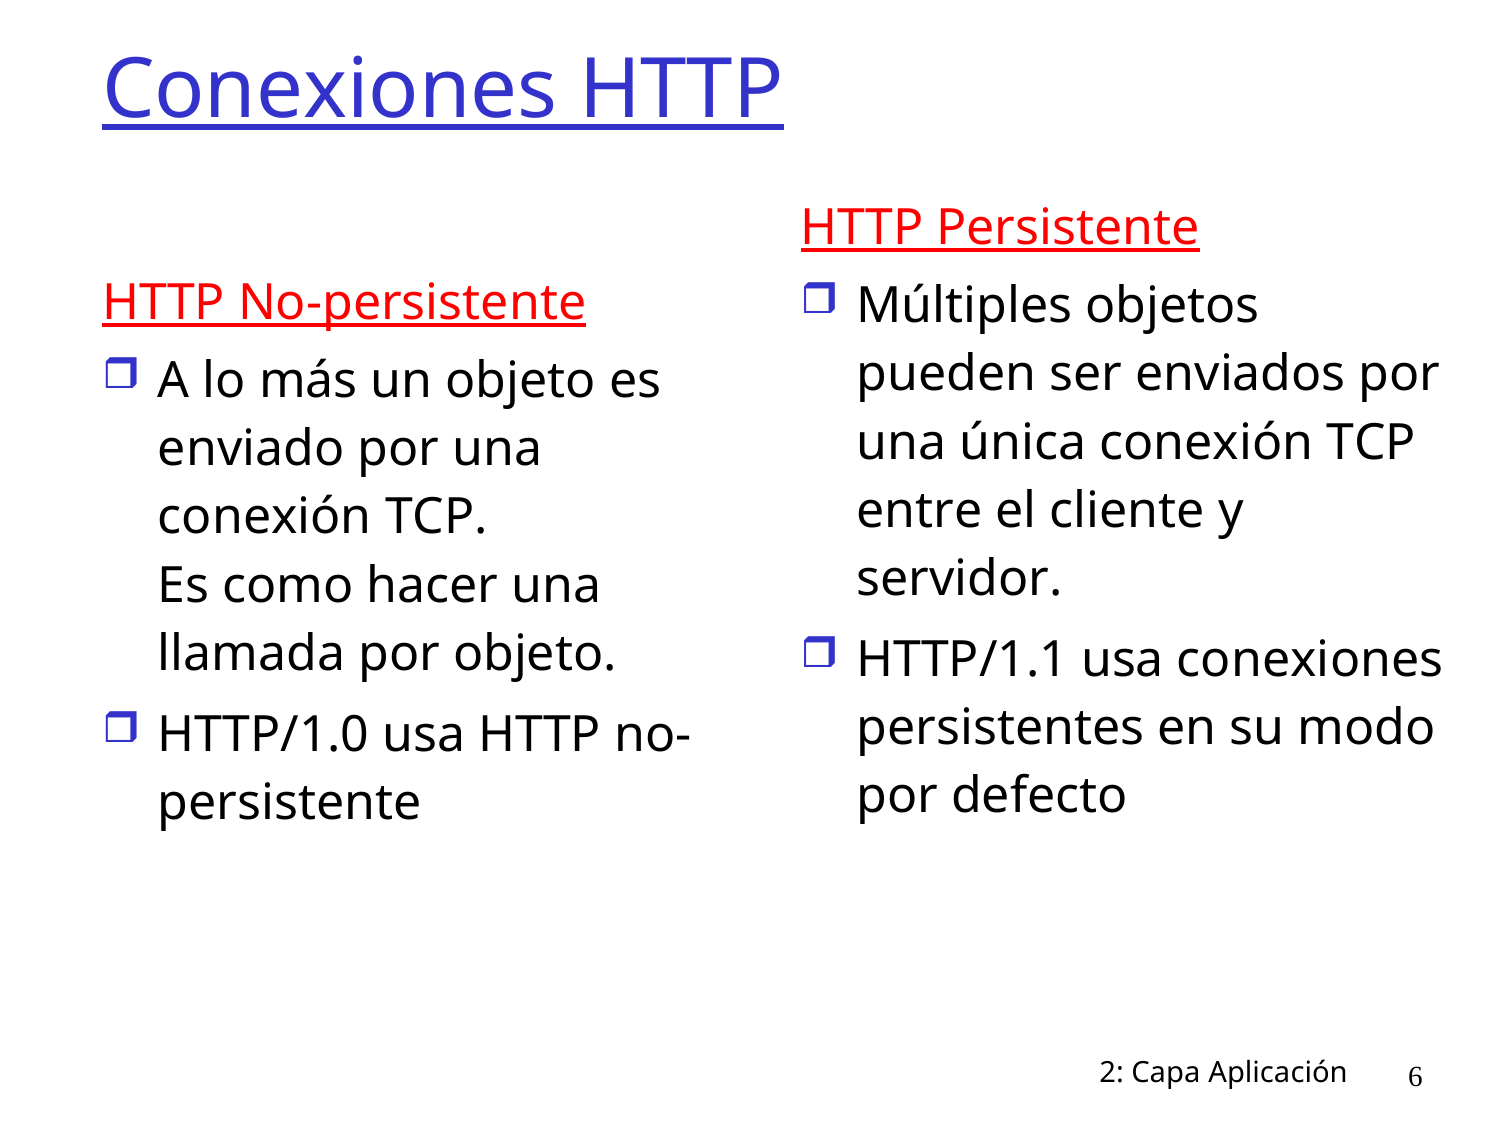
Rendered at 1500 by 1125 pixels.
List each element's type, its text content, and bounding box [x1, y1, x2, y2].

title Conexiones HTTP [87, 15, 1463, 158]
list HTTP No-persistente A lo más un objeto es enviado por una conexión TCP. Es como hacer una llamada por objeto. HTTP/1.0 usa HTTP no-persistente [87, 262, 710, 1051]
list HTTP Persistente Múltiples objetos pueden ser enviados por una única conexión TCP entre el cliente y servidor. HTTP/1.1 usa conexiones persistentes en su modo por defecto [785, 187, 1464, 1066]
